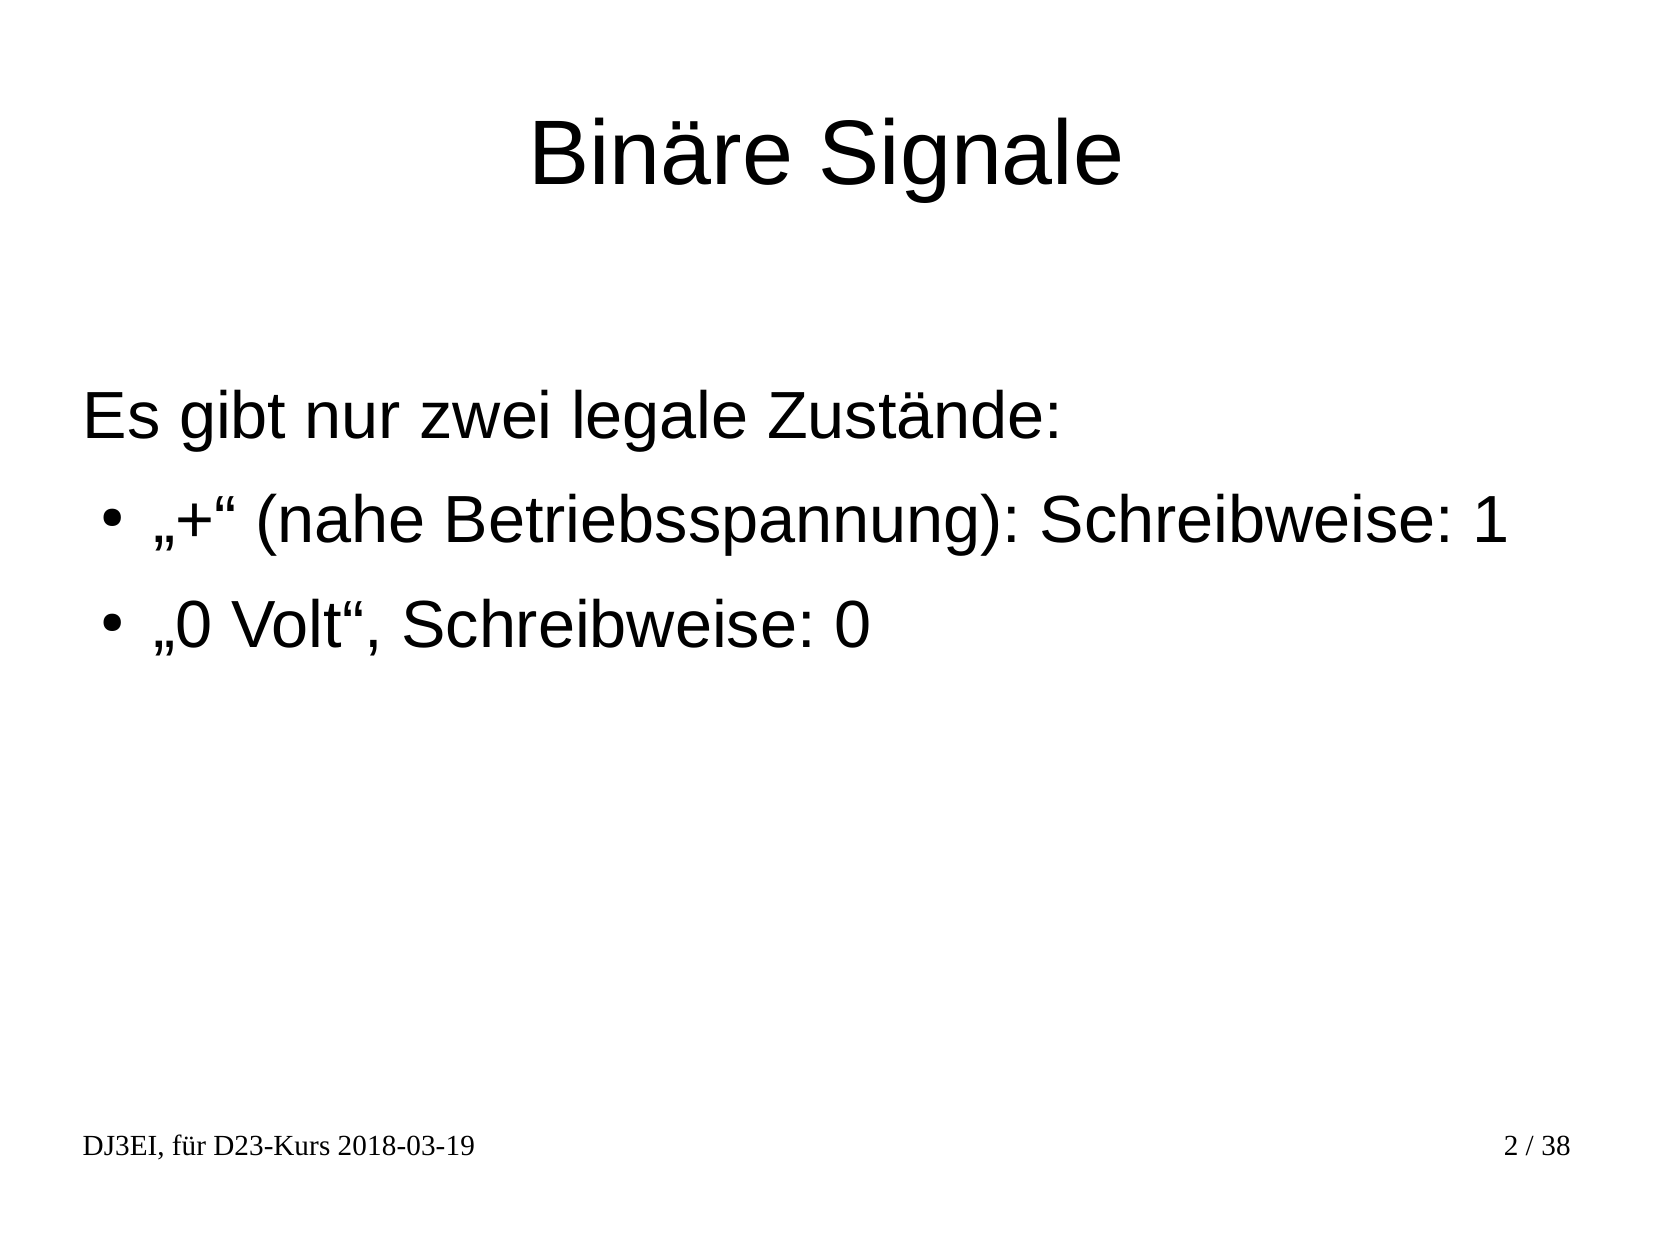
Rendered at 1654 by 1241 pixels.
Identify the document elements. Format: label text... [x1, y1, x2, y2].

list Es gibt nur zwei legale Zustände: „+“ (nahe Betriebsspannung): Schreibweise: 1 „0 Volt“, Schreibweise: 0 [82, 377, 1571, 738]
title Binäre Signale [82, 49, 1571, 257]
